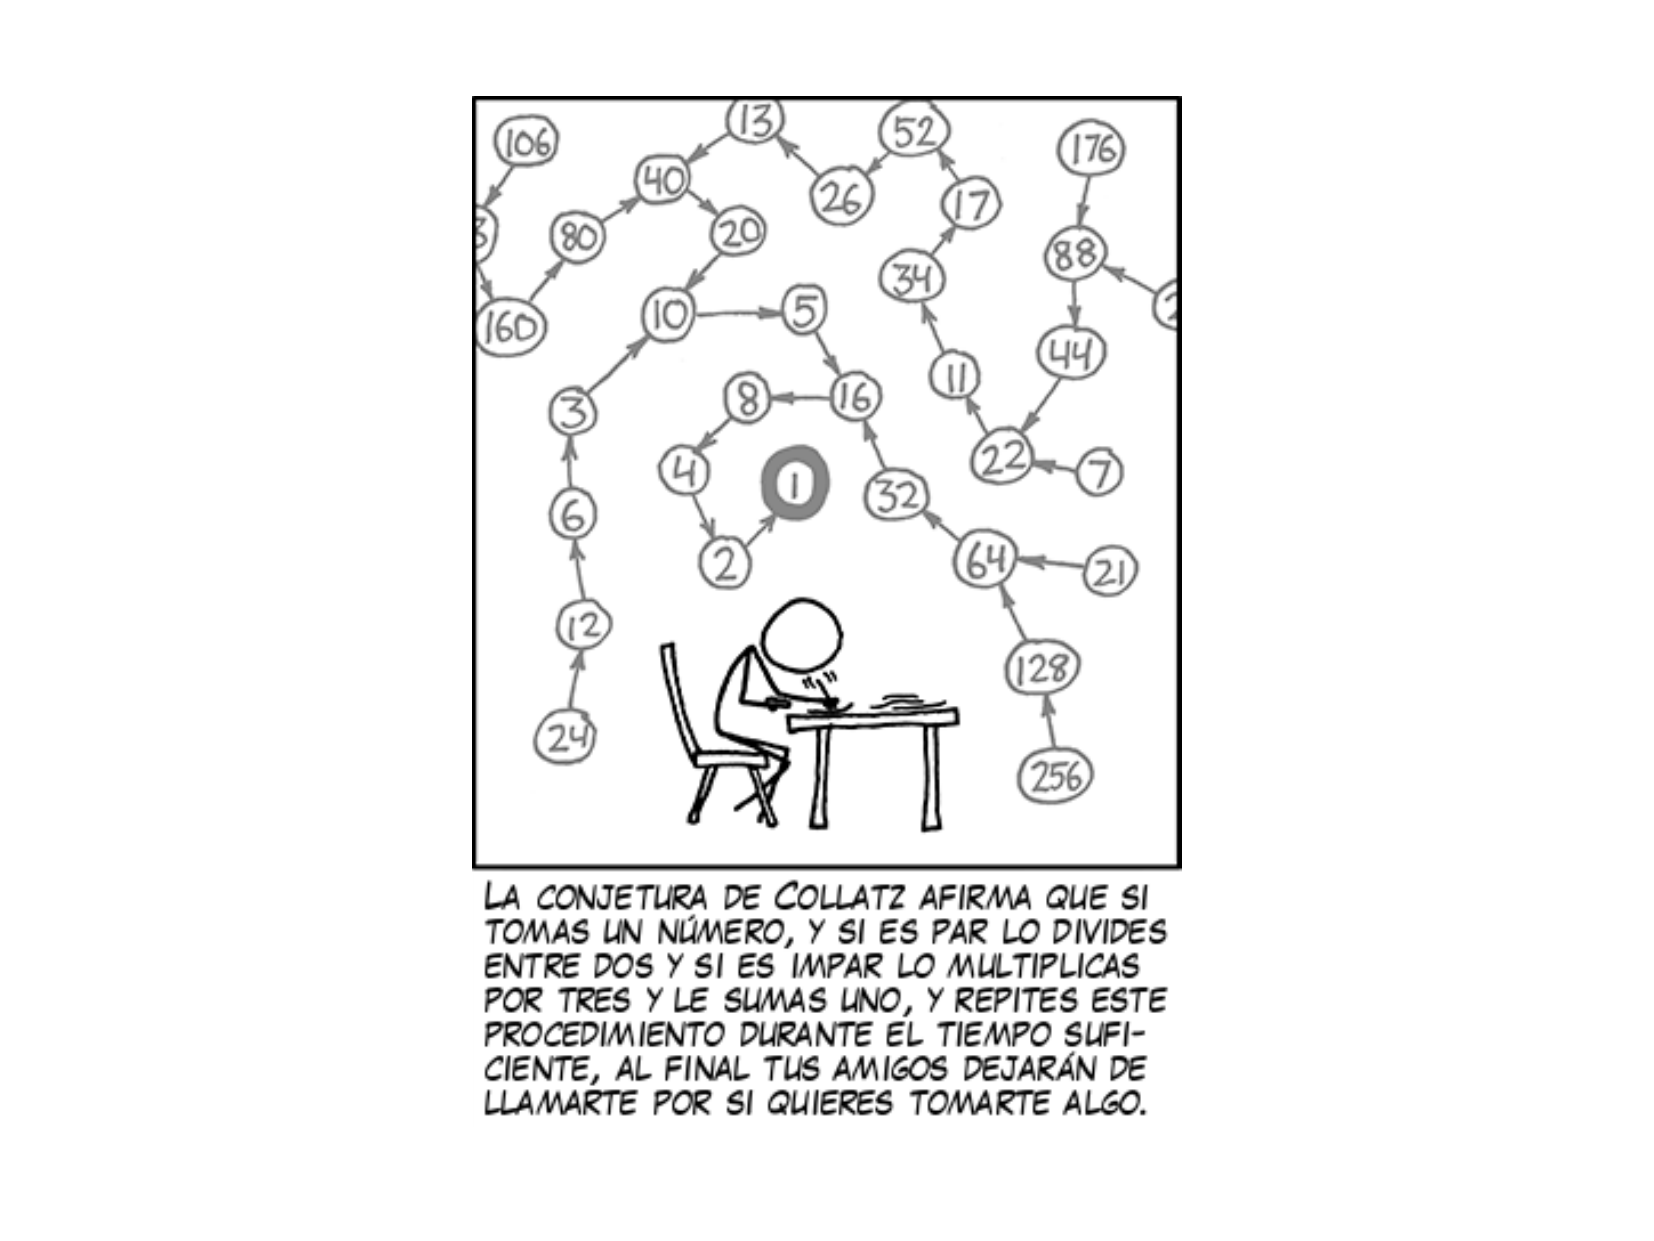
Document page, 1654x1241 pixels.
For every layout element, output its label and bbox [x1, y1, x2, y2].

picture [472, 96, 1182, 1127]
